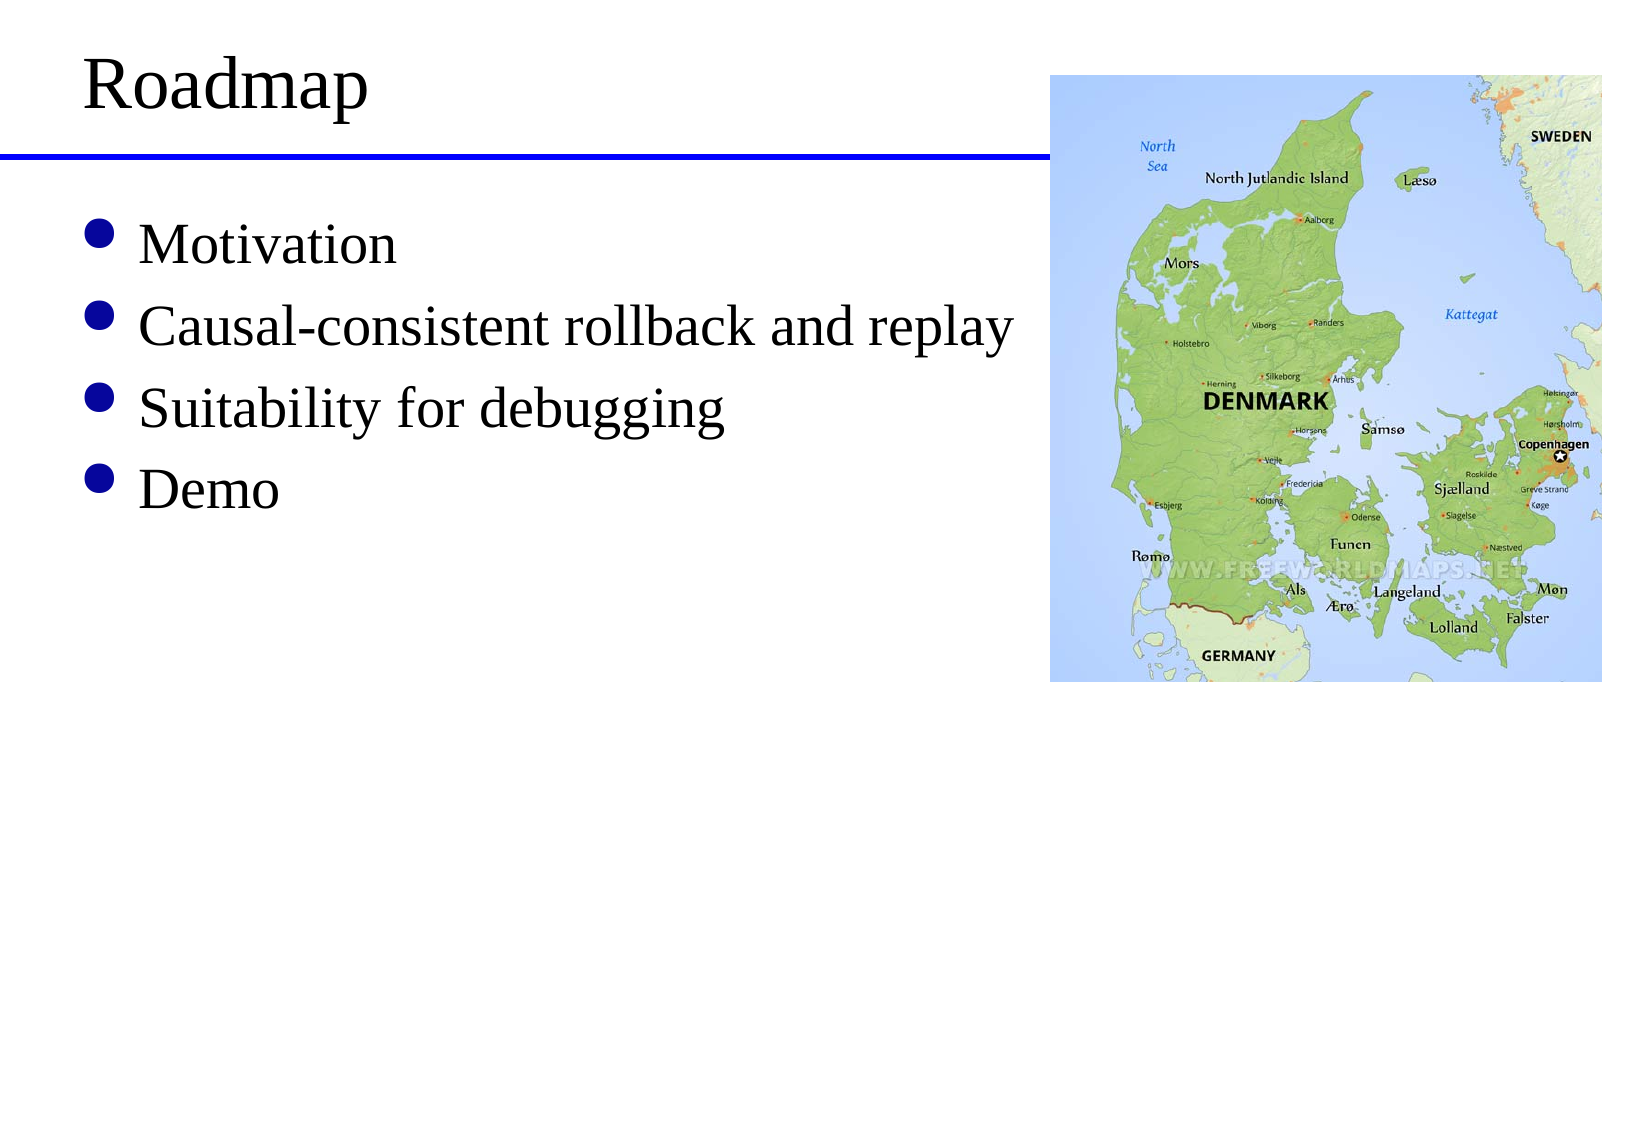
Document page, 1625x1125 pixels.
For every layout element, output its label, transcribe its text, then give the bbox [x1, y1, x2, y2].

title Roadmap [67, 27, 1544, 131]
picture [1050, 75, 1602, 682]
list Motivation Causal-consistent rollback and replay Suitability for debugging Demo [67, 198, 1478, 1061]
